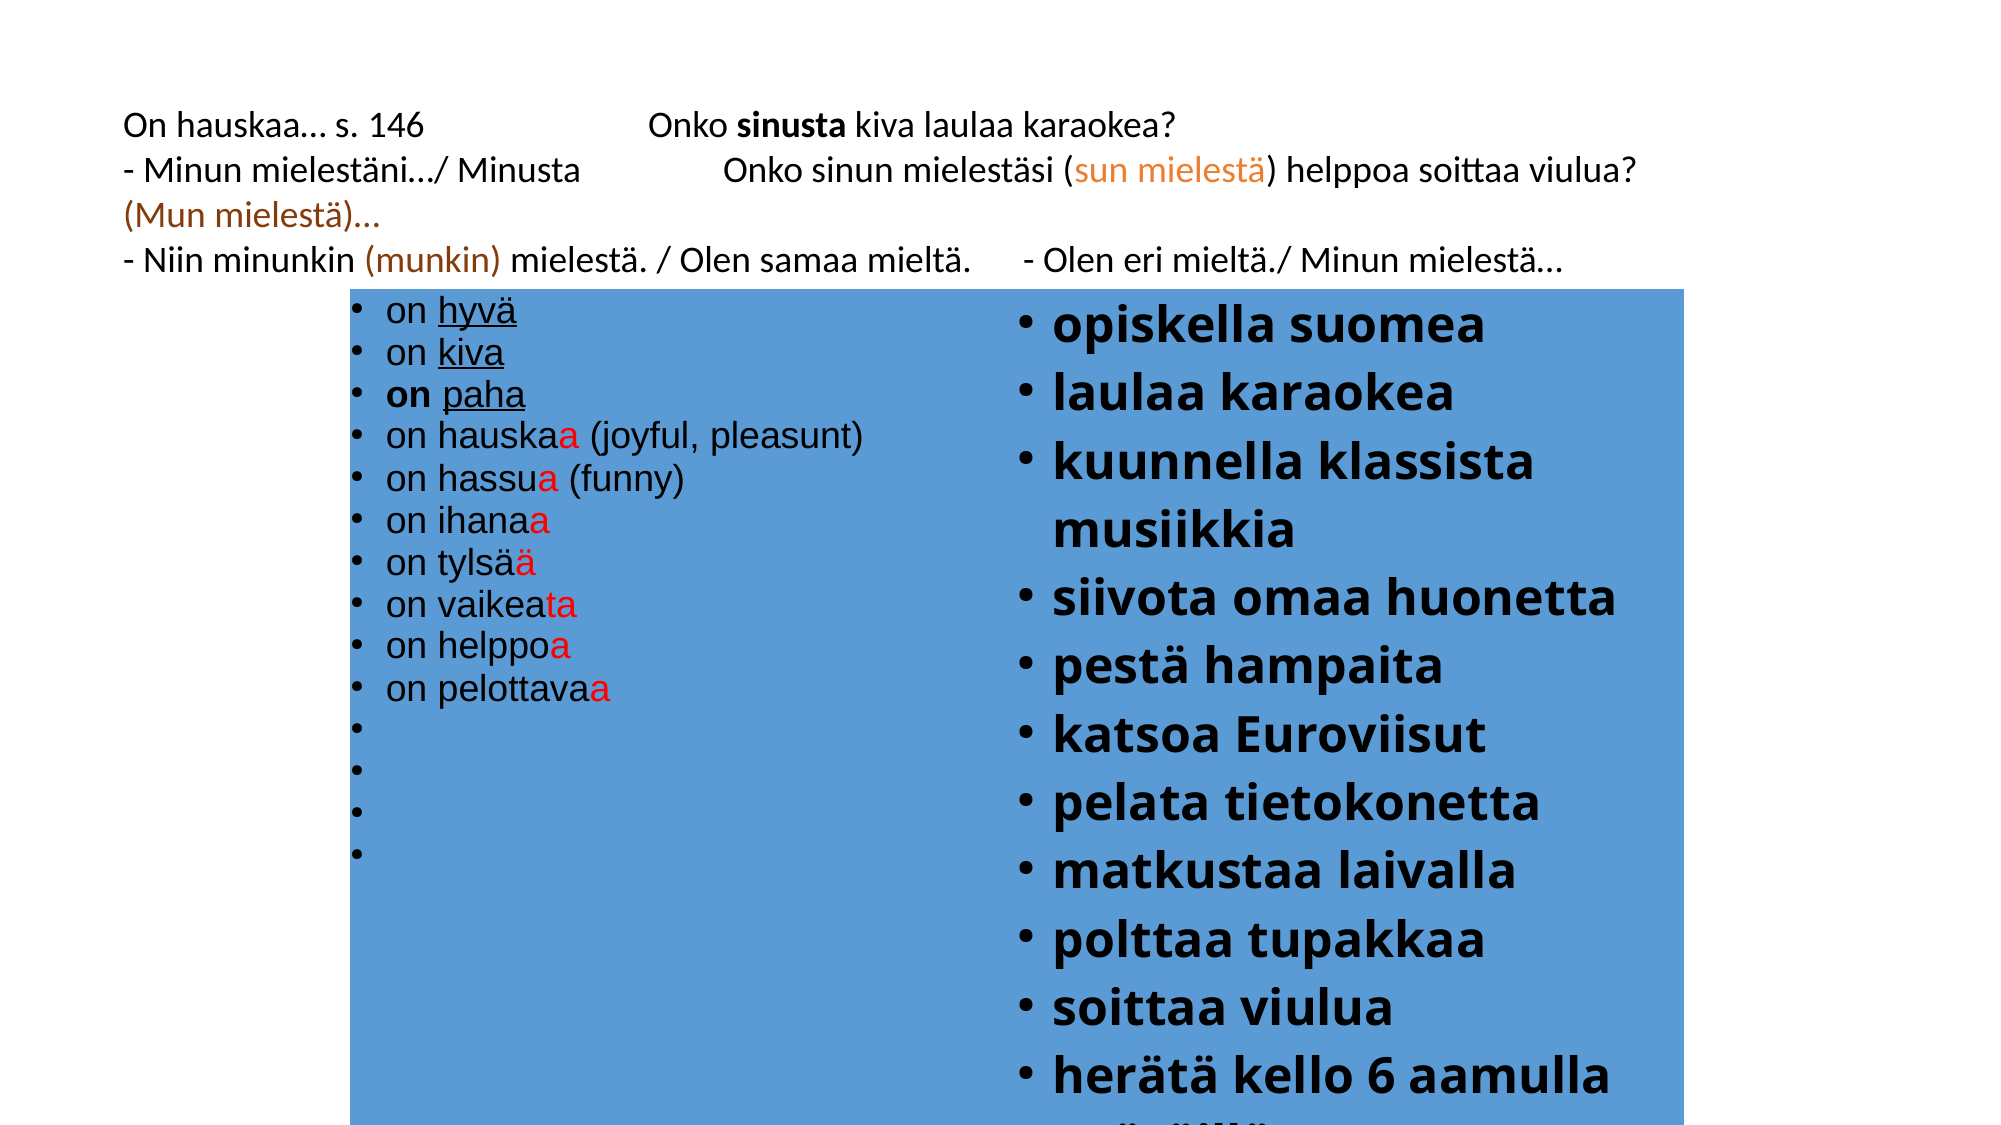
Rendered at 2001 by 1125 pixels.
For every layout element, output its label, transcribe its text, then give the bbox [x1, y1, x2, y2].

text_box On hauskaa… s. 146 Onko sinusta kiva laulaa karaokea? - Minun mielestäni…/ Minusta Onko sinun mielestäsi (sun mielestä) helppoa soittaa viulua? (Mun mielestä)… - Niin minunkin (munkin) mielestä. / Olen samaa mieltä. - Olen eri mieltä./ Minun mielestä… [108, 92, 1922, 290]
table_header opiskella suomea laulaa karaokea kuunnella klassista musiikkia siivota omaa huonetta pestä hampaita katsoa Euroviisut pelata tietokonetta matkustaa laivalla polttaa tupakkaa soittaa viulua herätä kello 6 aamulla pyöräillä tanssia diskossa pelata jalkapalloa lukea uutisia ajaa autoa kirjoittaa väitöskirjaa valehdella [1017, 290, 1684, 1125]
table_header on hyvä on kiva on paha on hauskaa (joyful, pleasunt) on hassua (funny) on ihanaa on tylsää on vaikeata on helppoa on pelottavaa [350, 290, 1017, 1125]
